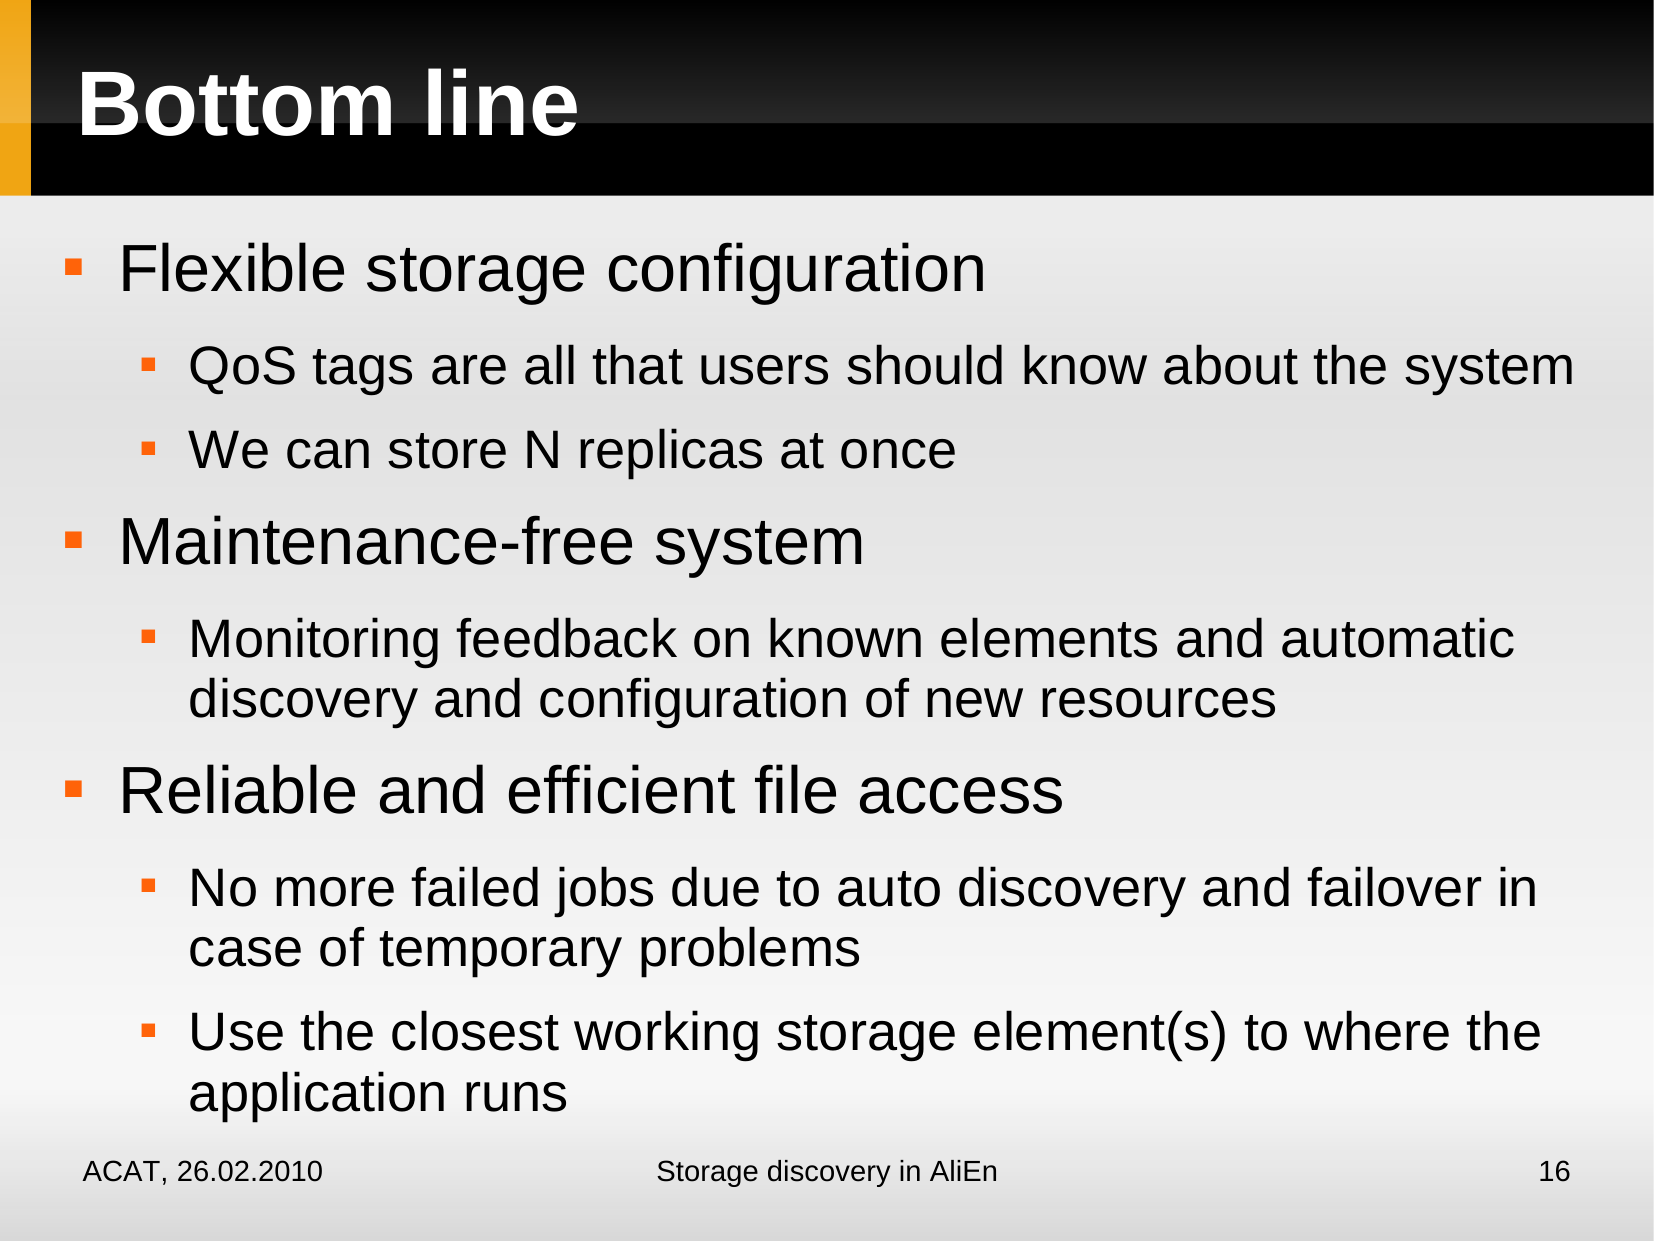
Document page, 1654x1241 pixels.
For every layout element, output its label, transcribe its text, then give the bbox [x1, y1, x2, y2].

list Flexible storage configuration QoS tags are all that users should know about the system We can store N replicas at once Maintenance-free system Monitoring feedback on known elements and automatic discovery and configuration of new resources Reliable and efficient file access No more failed jobs due to auto discovery and failover in case of temporary problems Use the closest working storage element(s) to where the application runs [47, 231, 1623, 1123]
picture [0, 0, 1654, 1241]
title Bottom line [76, 0, 1565, 208]
